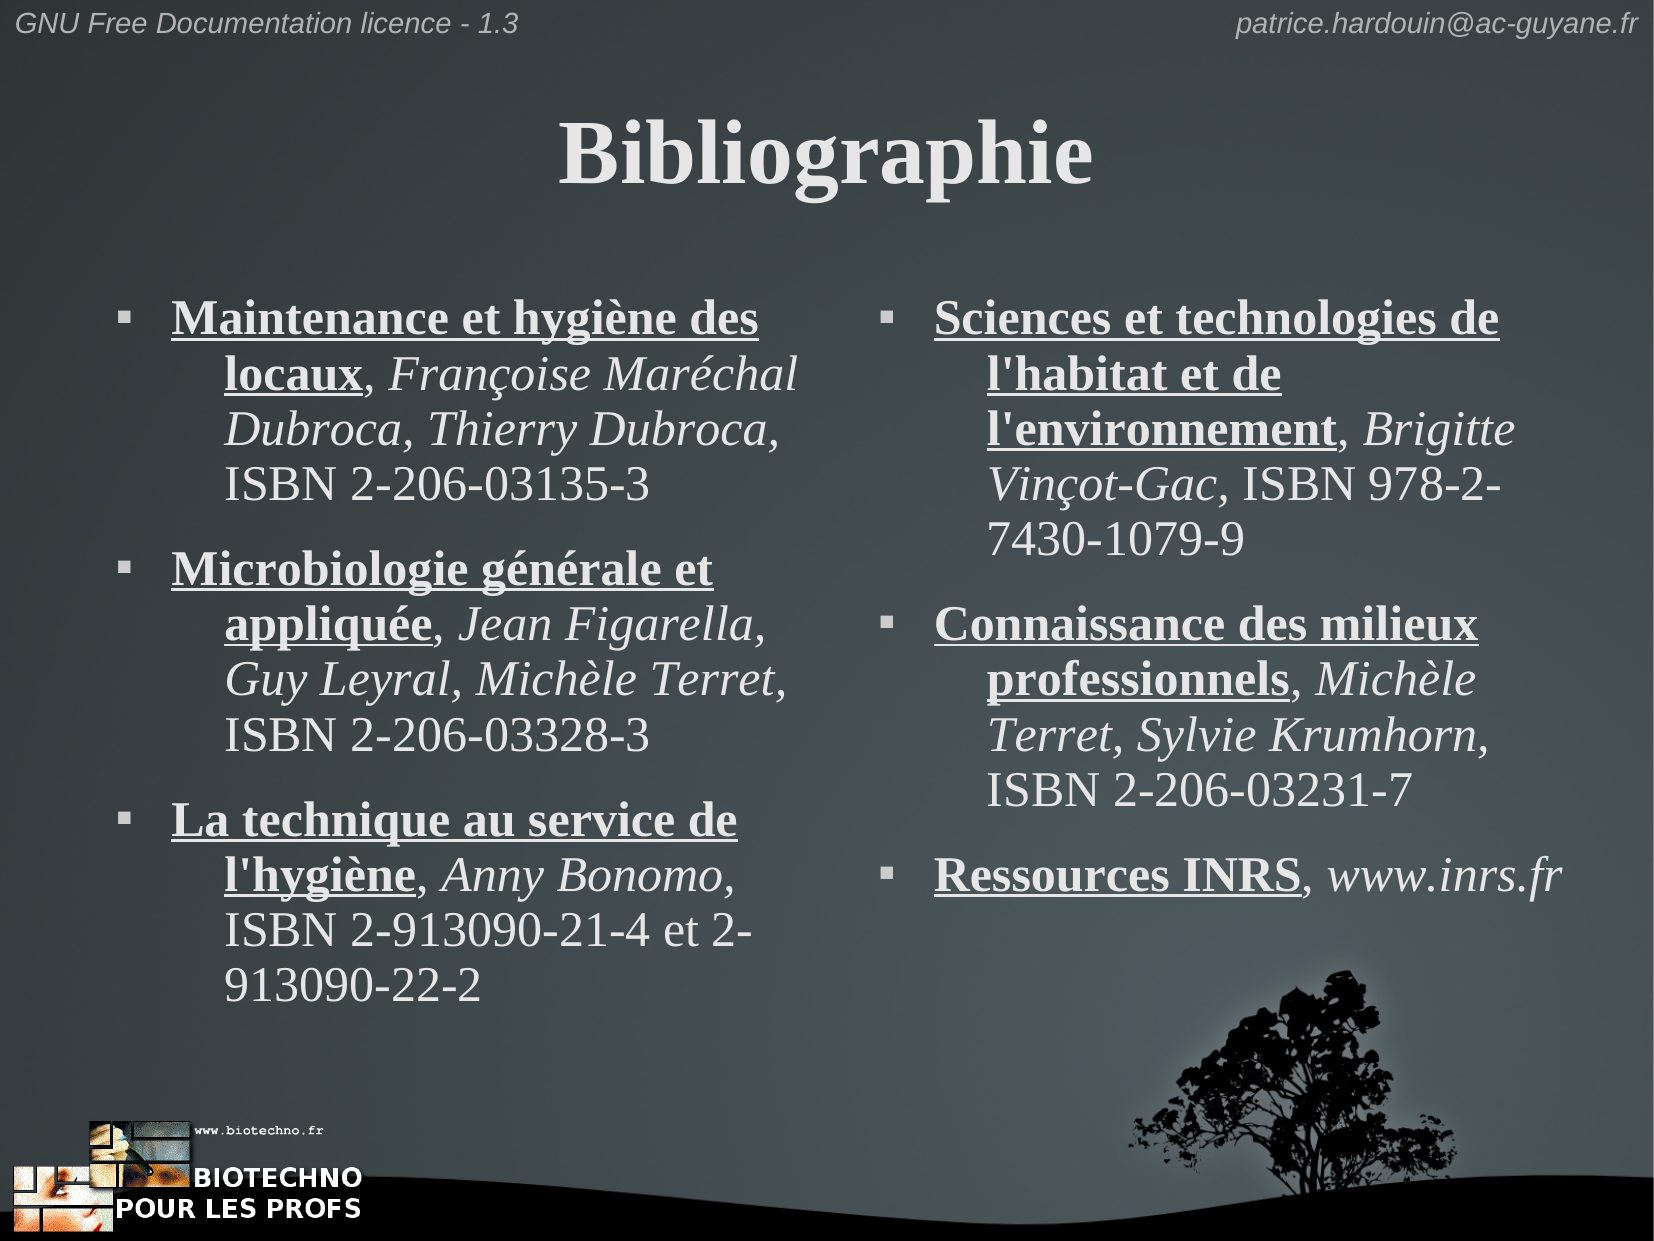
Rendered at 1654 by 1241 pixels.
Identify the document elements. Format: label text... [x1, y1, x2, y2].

picture [0, 0, 1654, 1241]
list Sciences et technologies de l'habitat et de l'environnement, Brigitte Vinçot-Gac, ISBN 978-2-7430-1079-9 Connaissance des milieux professionnels, Michèle Terret, Sylvie Krumhorn, ISBN 2-206-03231-7 Ressources INRS, www.inrs.fr [845, 290, 1572, 1094]
list Maintenance et hygiène des locaux, Françoise Maréchal Dubroca, Thierry Dubroca, ISBN 2-206-03135-3 Microbiologie générale et appliquée, Jean Figarella, Guy Leyral, Michèle Terret, ISBN 2-206-03328-3 La technique au service de l'hygiène, Anny Bonomo, ISBN 2-913090-21-4 et 2-913090-22-2 [82, 290, 809, 1109]
title Bibliographie [82, 49, 1571, 257]
